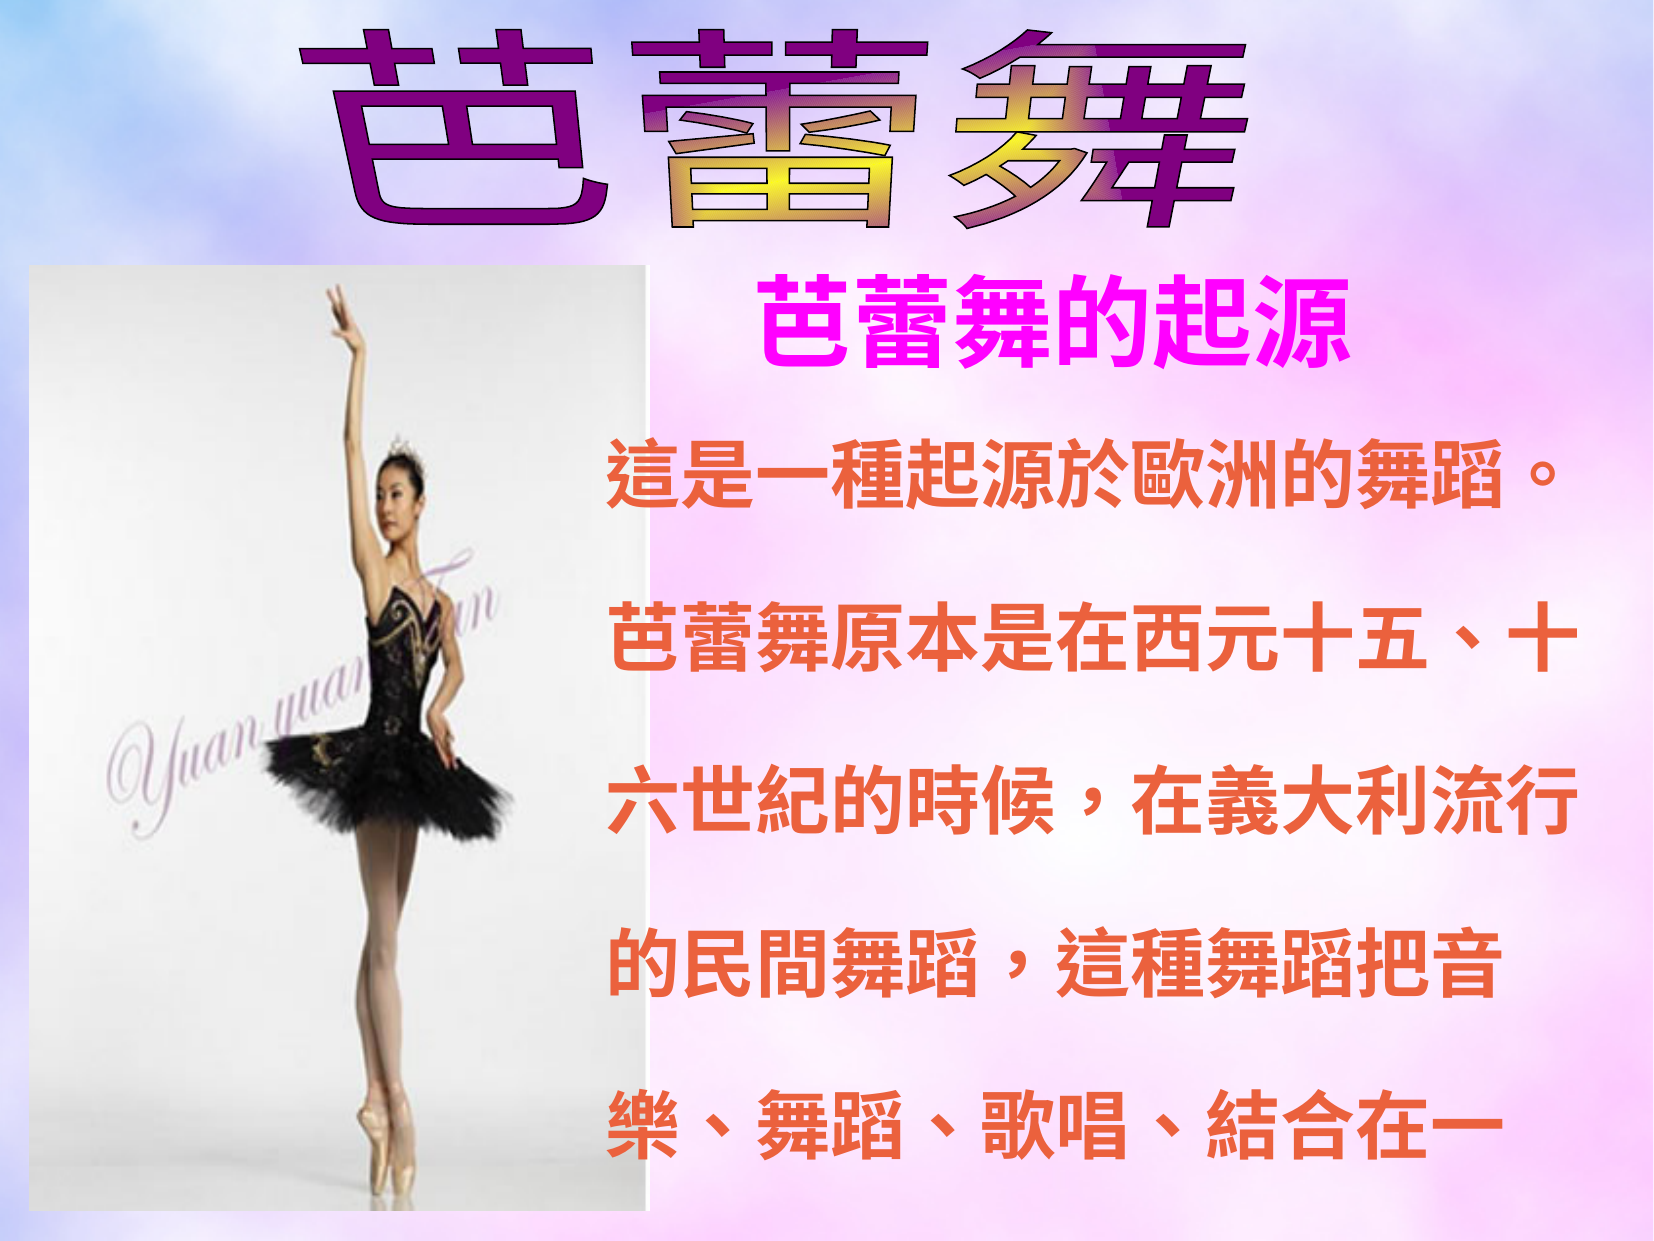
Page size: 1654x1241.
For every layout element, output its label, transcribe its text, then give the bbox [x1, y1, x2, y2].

text_box 芭蕾舞 [801, 110, 880, 133]
text_box 芭蕾舞 [668, 157, 893, 228]
text_box 芭蕾舞 [333, 91, 608, 225]
picture [0, 0, 1654, 1241]
text_box 芭蕾舞 [299, 29, 435, 86]
text_box 芭蕾舞 [800, 134, 891, 156]
text_box 芭蕾舞 [785, 29, 928, 68]
text_box 芭蕾舞 [642, 71, 916, 151]
text_box 芭蕾舞 [668, 111, 755, 154]
text_box 這是一種起源於歐洲的舞蹈。芭蕾舞原本是在西元十五、十六世紀的時候，在義大利流行的民間舞蹈，這種舞蹈把音樂、舞蹈、歌唱、結合在一起。後來，這種舞蹈從民間傳入了宮廷裡，漸漸地成了王公貴族們夜宴嬉戲的餘興節目。 [590, 354, 1625, 1232]
text_box 芭蕾舞 [458, 29, 593, 86]
text_box 芭蕾舞 [1081, 135, 1235, 227]
text_box 芭蕾舞 [962, 29, 1246, 79]
text_box 芭蕾舞的起源 [738, 236, 1447, 352]
text_box 芭蕾舞 [949, 65, 1248, 229]
text_box 芭蕾舞 [631, 29, 772, 68]
